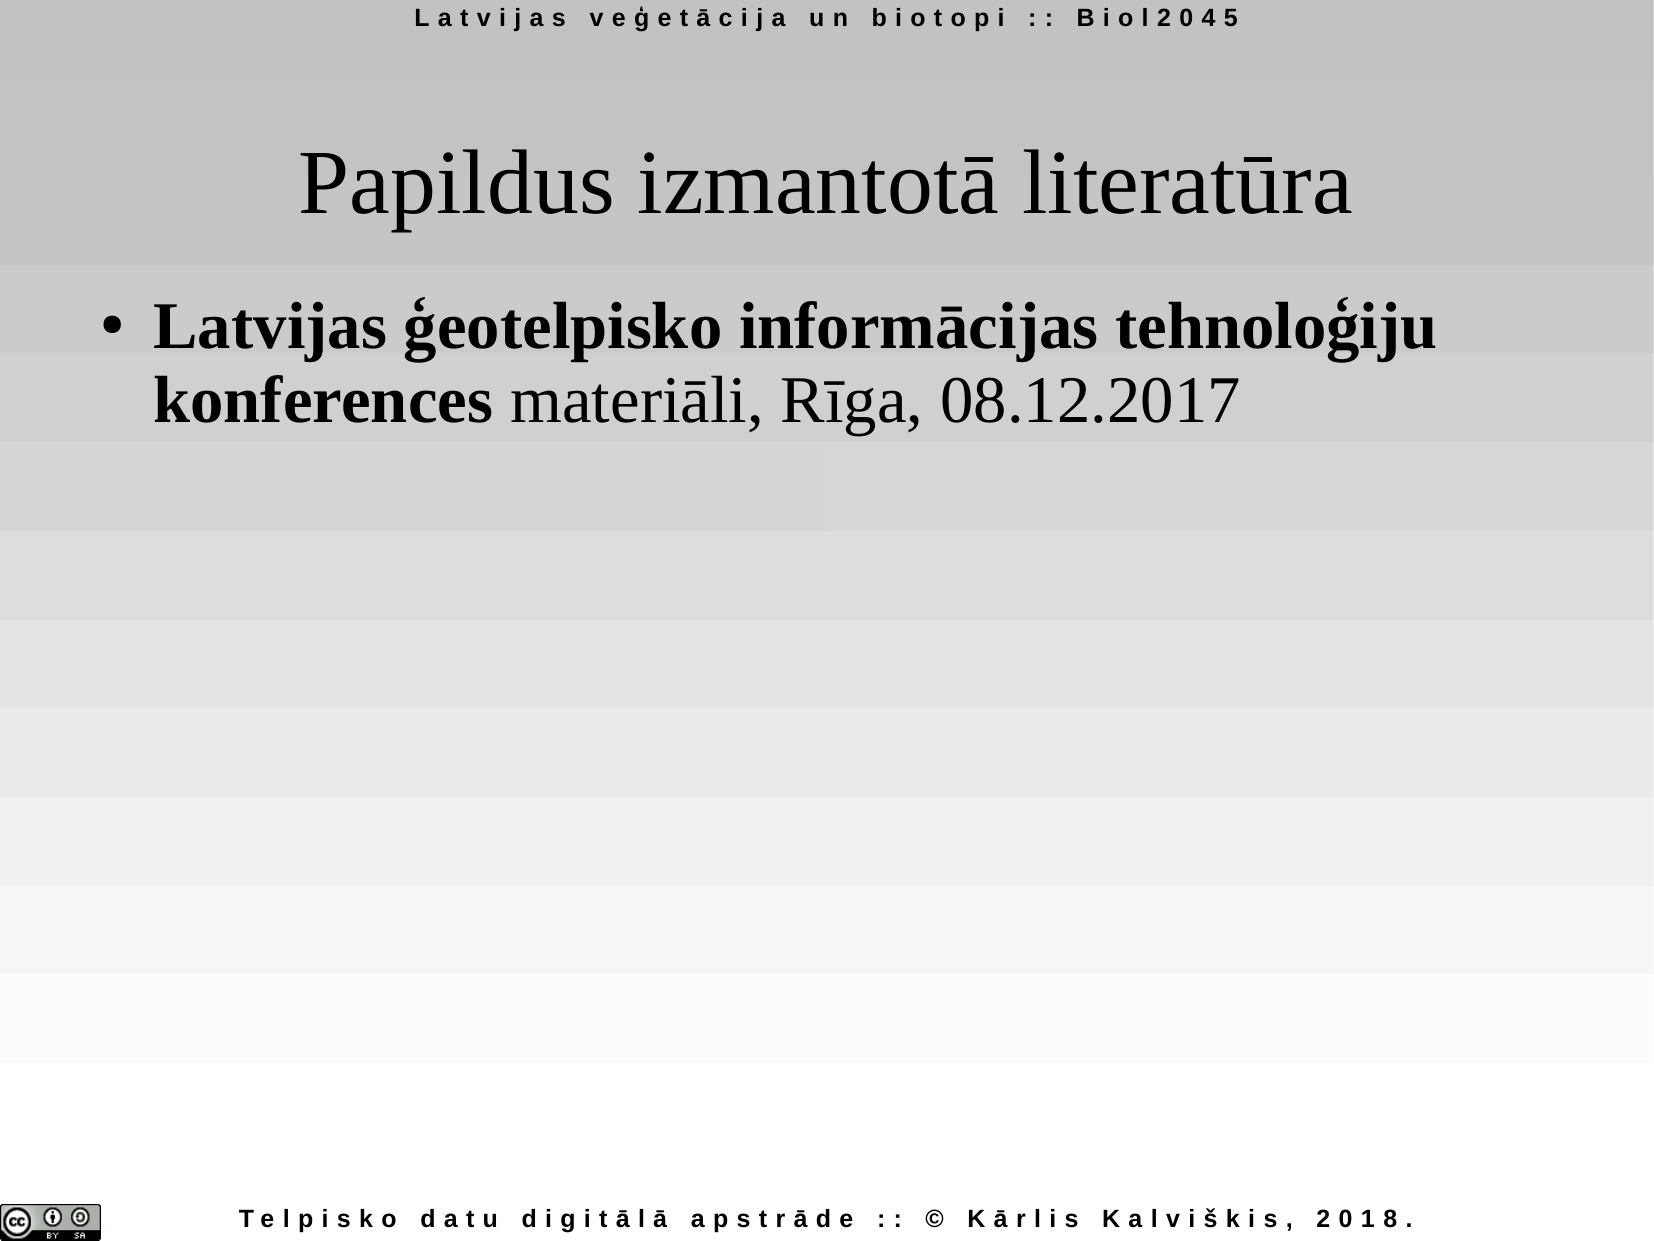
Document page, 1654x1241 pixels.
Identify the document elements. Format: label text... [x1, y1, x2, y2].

list Latvijas ģeotelpisko informācijas tehnoloģiju konferences materiāli, Rīga, 08.12.2017 [82, 289, 1571, 1113]
picture [0, 0, 1654, 1241]
title Papildus izmantotā literatūra [29, 49, 1625, 296]
